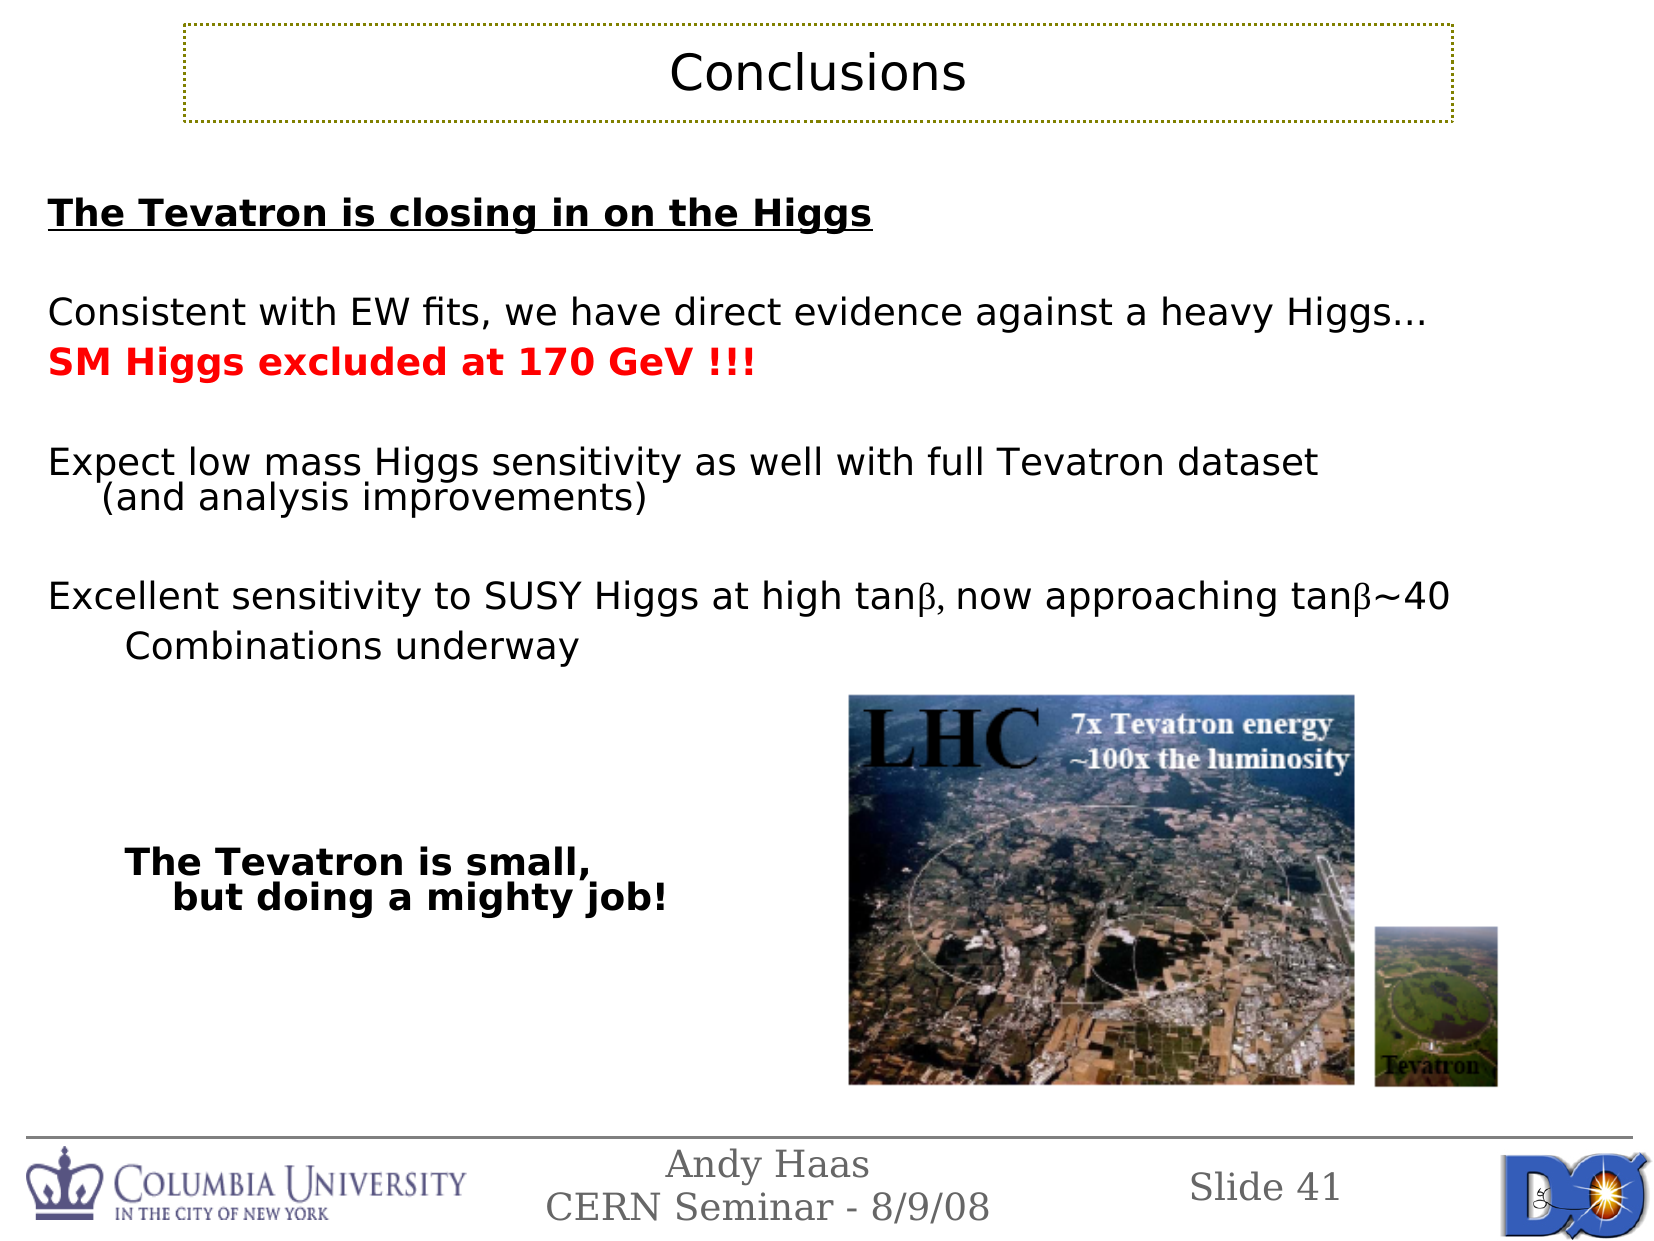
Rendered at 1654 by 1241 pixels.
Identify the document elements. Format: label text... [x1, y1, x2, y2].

picture [825, 677, 1526, 1100]
list The Tevatron is closing in on the Higgs Consistent with EW fits, we have direct evidence against a heavy Higgs... SM Higgs excluded at 170 GeV !!! Expect low mass Higgs sensitivity as well with full Tevatron dataset (and analysis improvements) Excellent sensitivity to SUSY Higgs at high tanβ, now approaching tanβ~40 Combinations underway The Tevatron is small, but doing a mighty job! [30, 140, 1621, 1125]
picture [1497, 1149, 1654, 1241]
title Conclusions [184, 24, 1453, 122]
